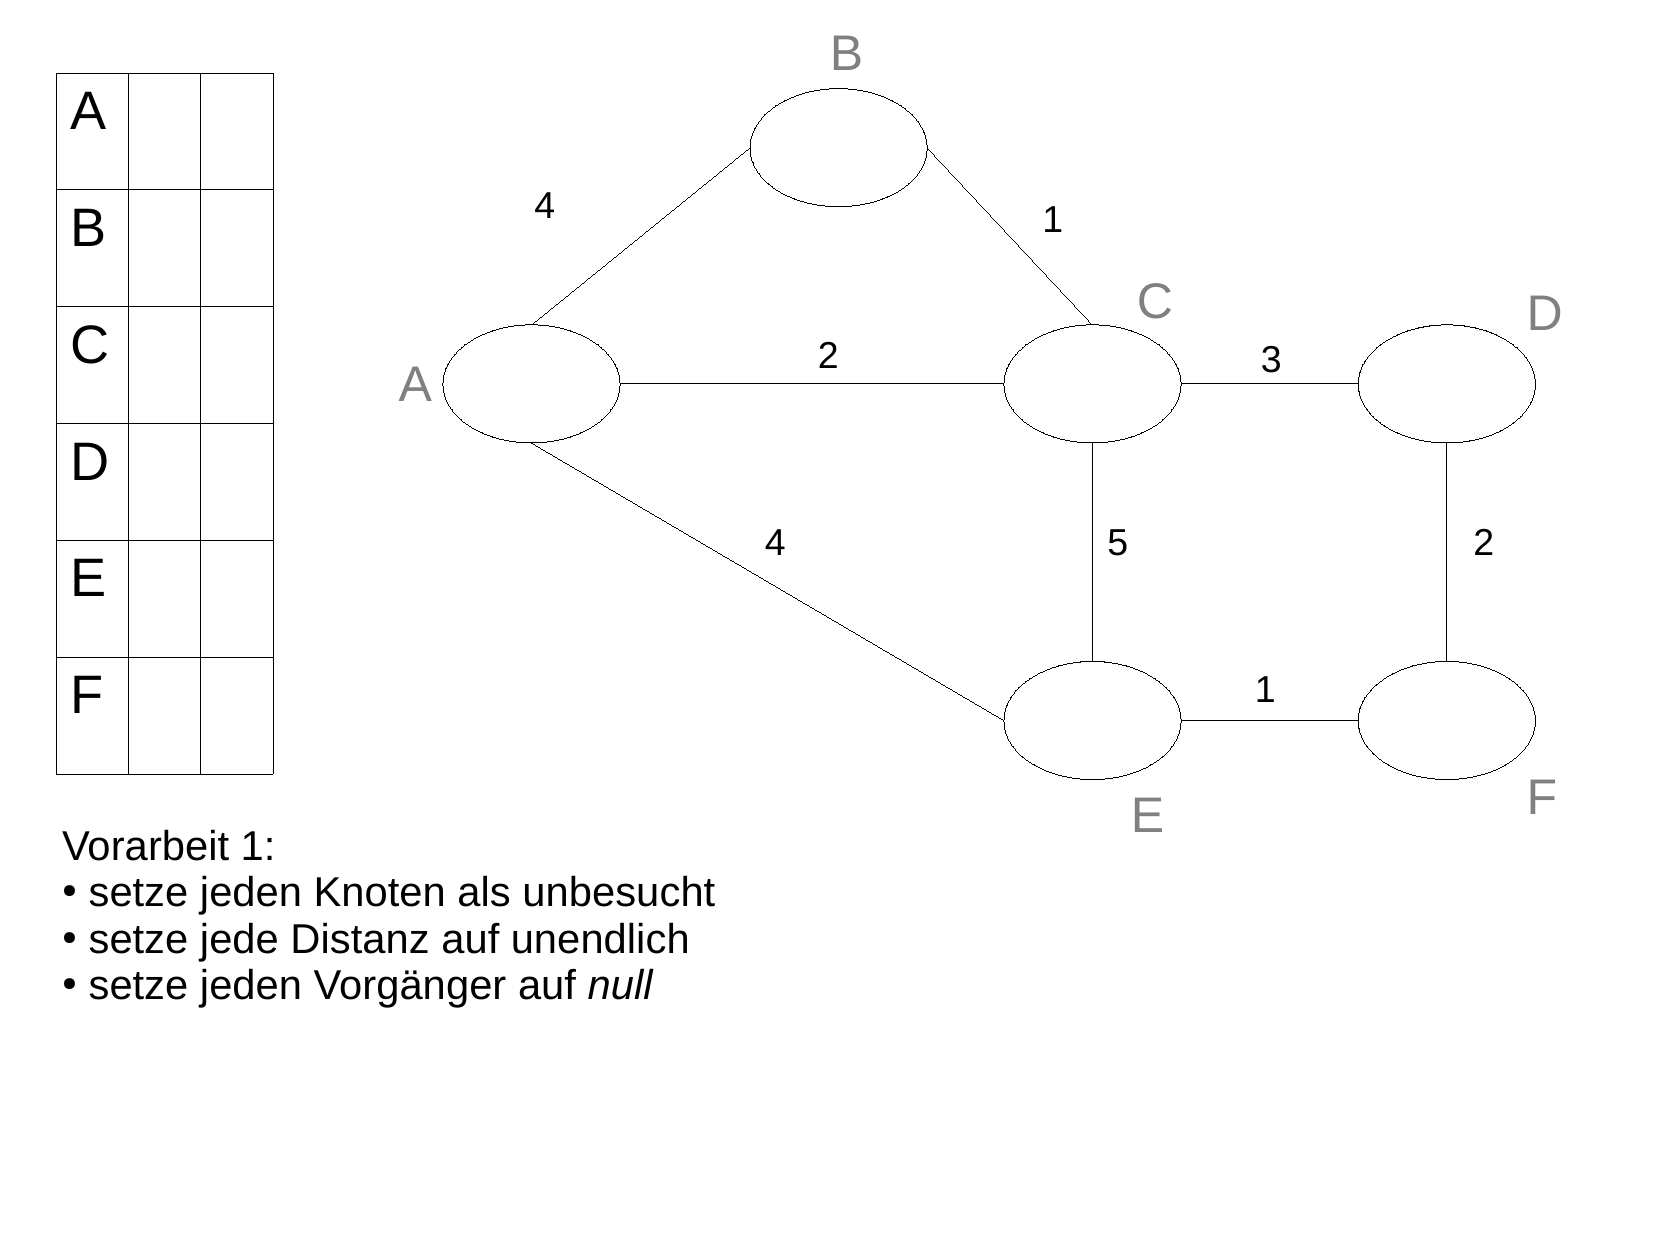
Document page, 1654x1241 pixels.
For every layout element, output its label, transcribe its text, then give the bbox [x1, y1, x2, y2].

table_cell [201, 307, 273, 423]
text_box 3 [1246, 330, 1306, 390]
table_header [201, 74, 273, 189]
table_cell [201, 658, 273, 774]
table_cell D [57, 424, 128, 540]
text_box Vorarbeit 1: setze jeden Knoten als unbesucht setze jede Distanz auf unendlich setze jeden Vorgänger auf null [47, 815, 904, 1064]
text_box B [814, 17, 904, 89]
table_cell [129, 541, 200, 657]
text_box 2 [1458, 513, 1518, 585]
table_cell [129, 190, 200, 306]
text_box E [1116, 779, 1176, 851]
table_cell F [57, 658, 128, 774]
table_cell C [57, 307, 128, 423]
table_cell [129, 424, 200, 540]
table_cell [129, 307, 200, 423]
table_cell B [57, 190, 128, 306]
table_cell [129, 658, 200, 774]
text_box 1 [1027, 191, 1087, 249]
text_box F [1511, 761, 1601, 869]
table_header A [57, 74, 128, 189]
text_box 1 [1240, 661, 1300, 725]
text_box 4 [750, 513, 810, 571]
table_cell [201, 541, 273, 657]
table_cell [201, 190, 273, 306]
table_cell [201, 424, 273, 540]
table_cell E [57, 541, 128, 657]
text_box A [383, 348, 473, 432]
text_box 5 [1092, 513, 1152, 573]
text_box C [1122, 265, 1211, 361]
text_box 2 [803, 326, 863, 384]
text_box D [1511, 277, 1601, 367]
text_box 4 [519, 177, 579, 235]
table_header [129, 74, 200, 189]
